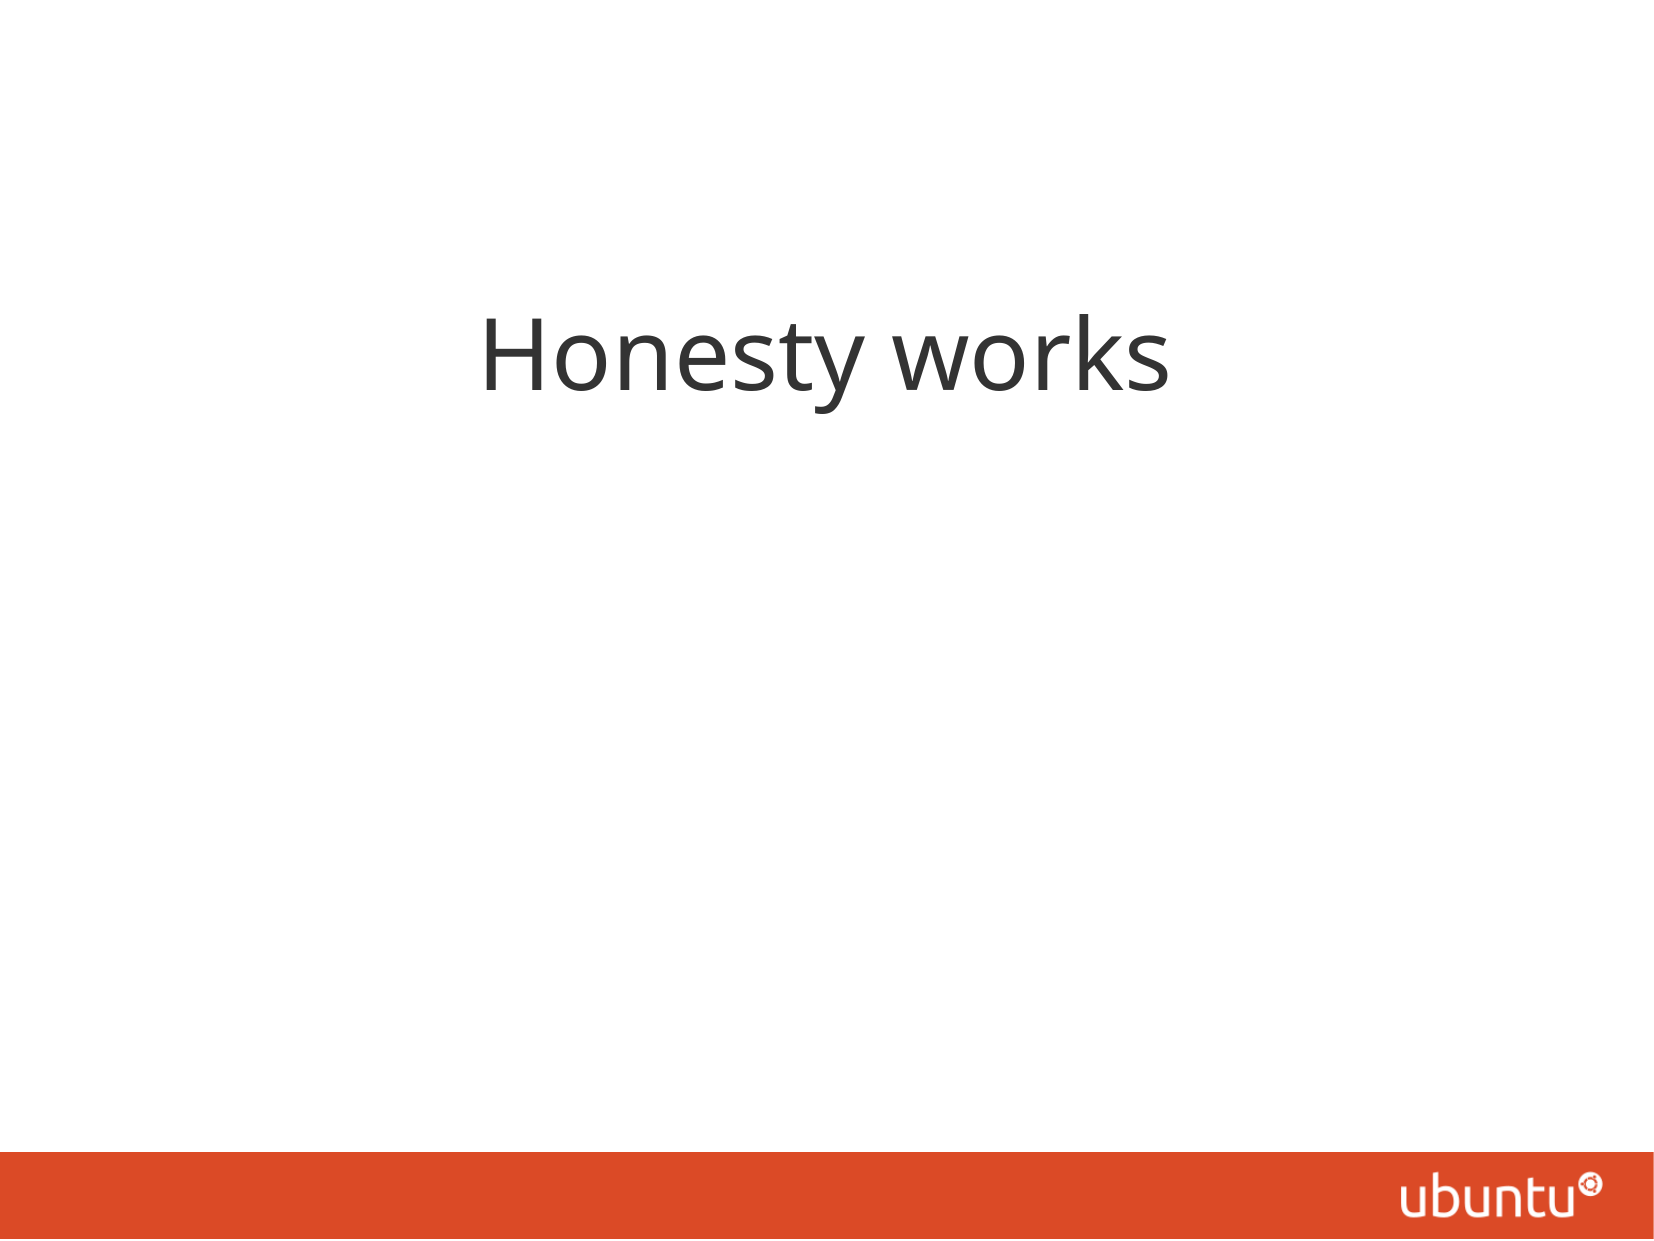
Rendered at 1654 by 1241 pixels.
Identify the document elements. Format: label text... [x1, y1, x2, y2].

title Honesty works [56, 121, 1596, 596]
picture [0, 1152, 1654, 1239]
